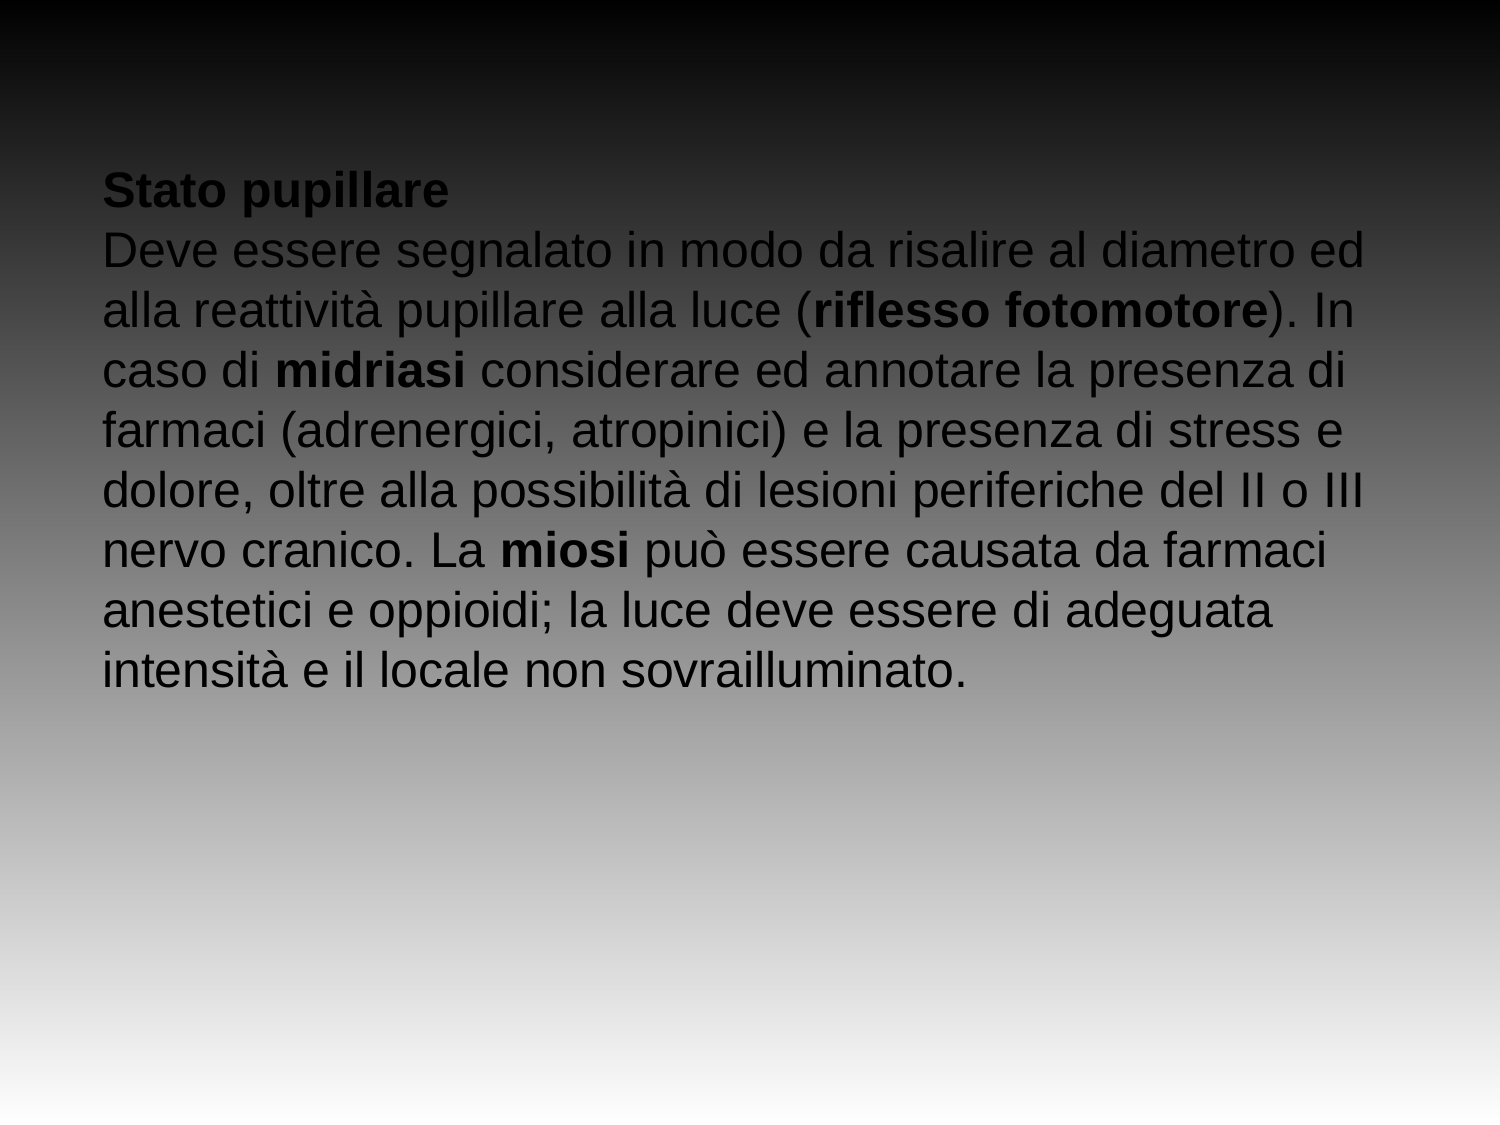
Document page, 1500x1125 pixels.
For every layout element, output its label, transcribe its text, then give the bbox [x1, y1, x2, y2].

text_box Stato pupillare Deve essere segnalato in modo da risalire al diametro ed alla reattività pupillare alla luce (riflesso fotomotore). In caso di midriasi considerare ed annotare la presenza di farmaci (adrenergici, atropinici) e la presenza di stress e dolore, oltre alla possibilità di lesioni periferiche del II o III nervo cranico. La miosi può essere causata da farmaci anestetici e oppioidi; la luce deve essere di adeguata intensità e il locale non sovrailluminato. [87, 149, 1450, 705]
